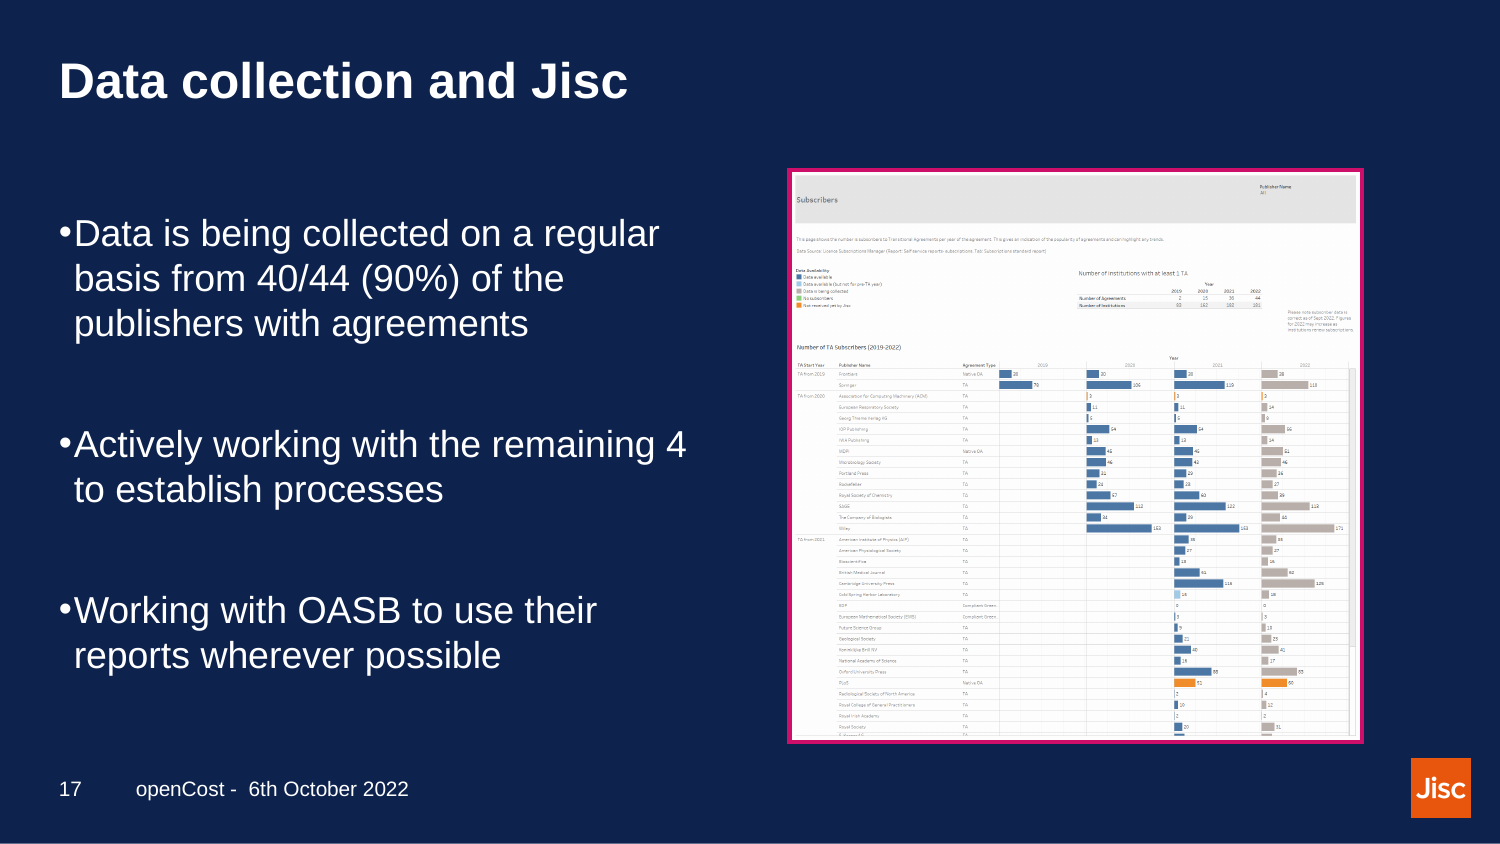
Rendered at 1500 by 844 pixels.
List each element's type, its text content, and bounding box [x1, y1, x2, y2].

title Data collection and Jisc [58, 55, 1129, 112]
slide_number <number> [58, 758, 92, 818]
list Data is being collected on a regular basis from 40/44 (90%) of the publishers with agreements Actively working with the remaining 4 to establish processes Working with OASB to use their reports wherever possible [58, 208, 709, 704]
picture [791, 171, 1360, 740]
footer openCost - 6th October 2022 [135, 758, 709, 818]
picture [1411, 758, 1471, 818]
